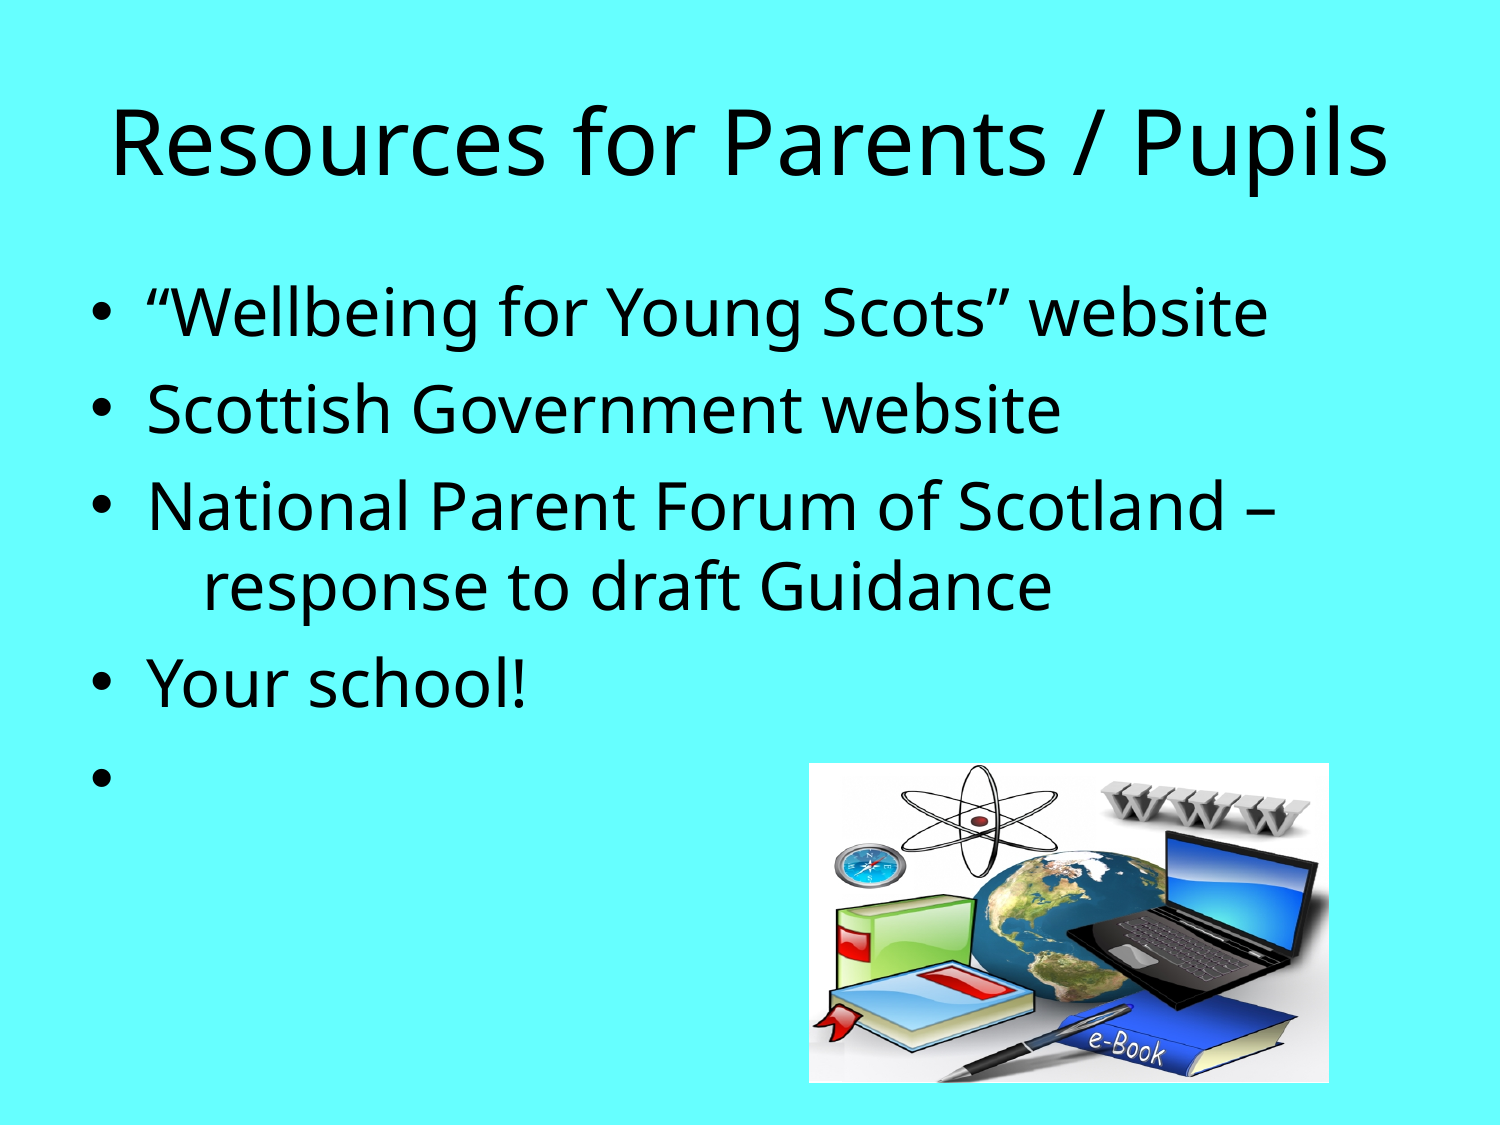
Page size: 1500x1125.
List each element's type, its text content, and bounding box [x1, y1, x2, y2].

title Resources for Parents / Pupils [75, 45, 1426, 233]
picture [809, 763, 1329, 1083]
list “Wellbeing for Young Scots” website Scottish Government website National Parent Forum of Scotland – response to draft Guidance Your school! [75, 262, 1426, 1005]
